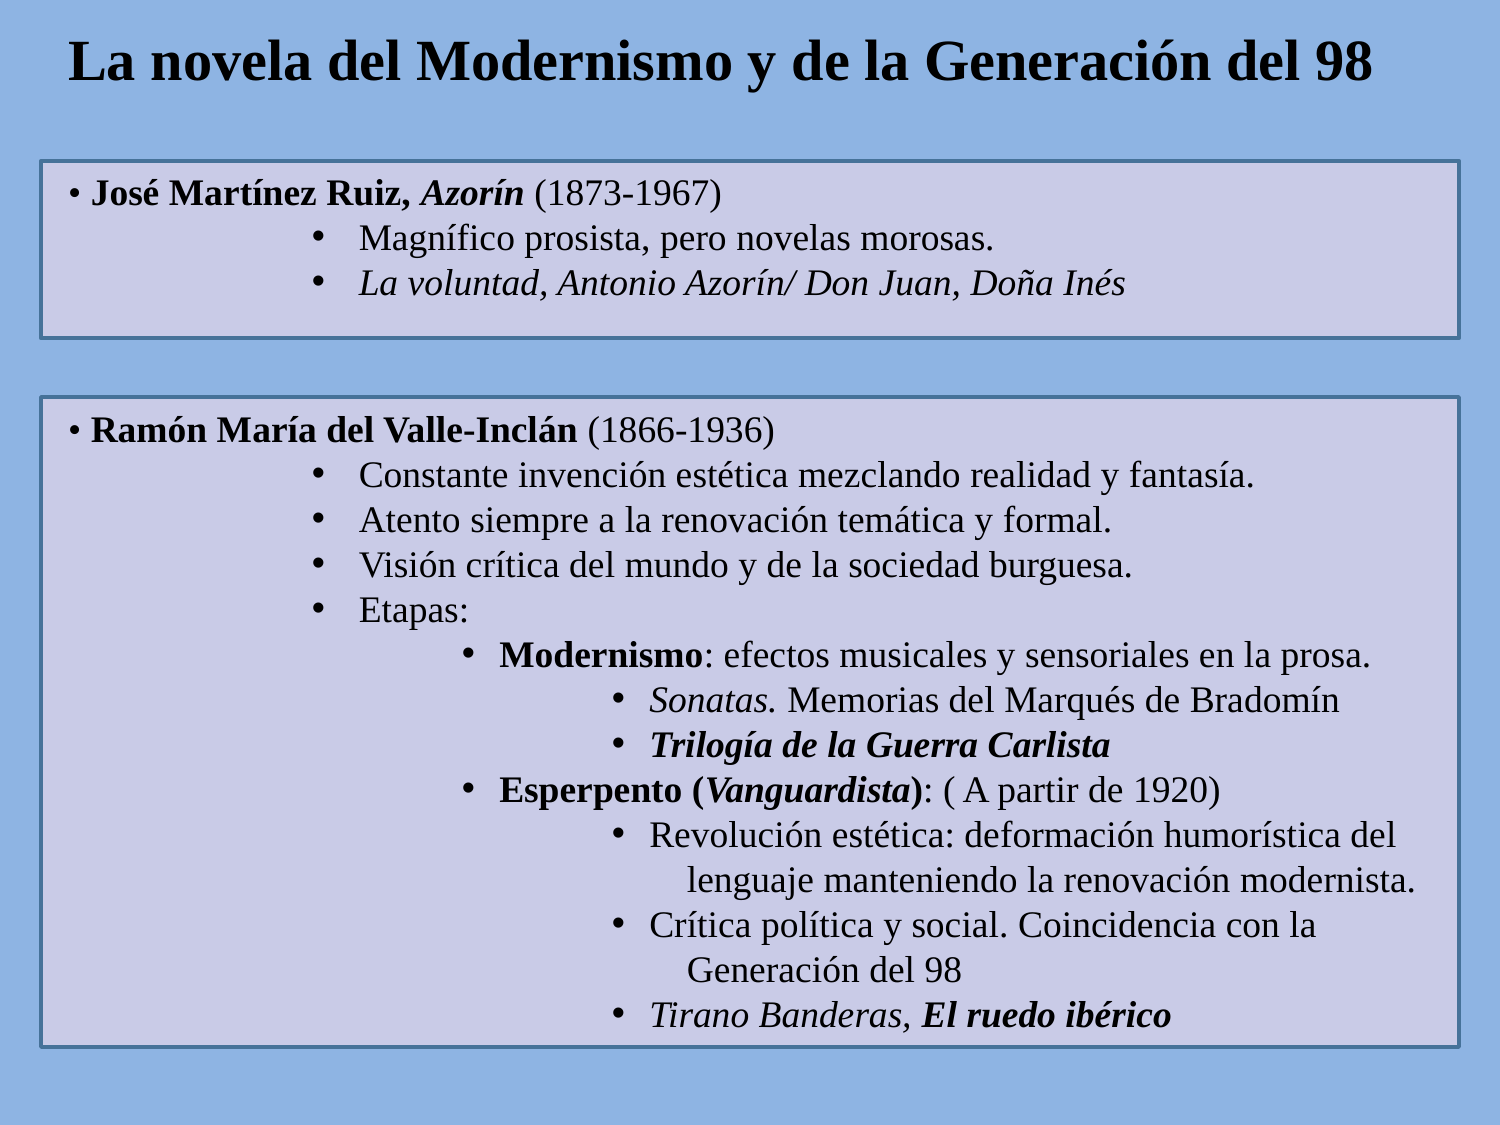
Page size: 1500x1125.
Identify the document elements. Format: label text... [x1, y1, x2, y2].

text_box • José Martínez Ruiz, Azorín (1873-1967) Magnífico prosista, pero novelas morosas. La voluntad, Antonio Azorín/ Don Juan, Doña Inés [53, 160, 1436, 313]
text_box • Ramón María del Valle-Inclán (1866-1936) Constante invención estética mezclando realidad y fantasía. Atento siempre a la renovación temática y formal. Visión crítica del mundo y de la sociedad burguesa. Etapas: Modernismo: efectos musicales y sensoriales en la prosa. Sonatas. Memorias del Marqués de Bradomín Trilogía de la Guerra Carlista Esperpento (Vanguardista): ( A partir de 1920) Revolución estética: deformación humorística del lenguaje manteniendo la renovación modernista. Crítica política y social. Coincidencia con la Generación del 98 Tirano Banderas, El ruedo ibérico [53, 397, 1459, 1043]
text_box [41, 397, 1459, 1047]
text_box [41, 161, 1459, 338]
text_box La novela del Modernismo y de la Generación del 98 [53, 0, 1471, 114]
